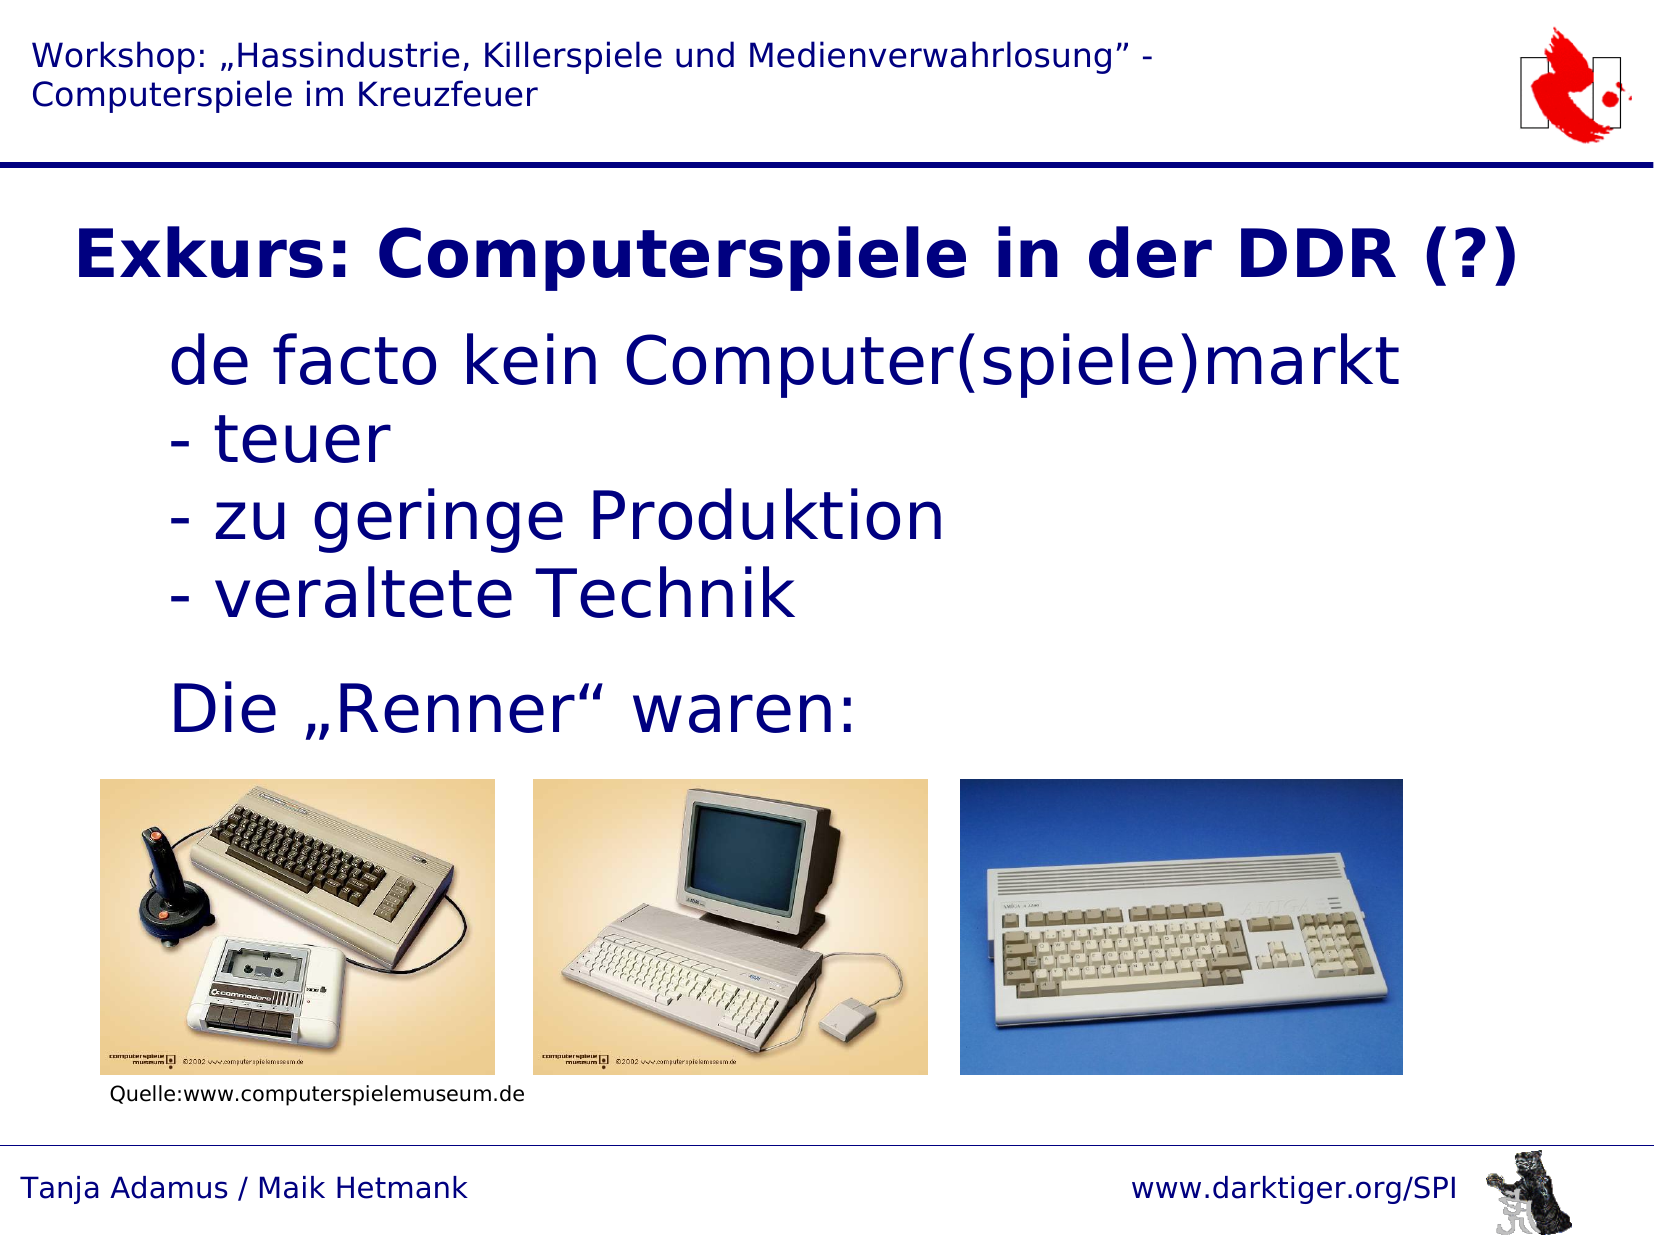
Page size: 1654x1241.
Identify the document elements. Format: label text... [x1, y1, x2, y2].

text_box Die „Renner“ waren: [153, 663, 1483, 756]
picture [100, 779, 495, 1075]
text_box Exkurs: Computerspiele in der DDR (?) [59, 208, 1565, 302]
picture [533, 779, 928, 1075]
text_box Workshop: „Hassindustrie, Killerspiele und Medienverwahrlosung” - Computerspiele im Kreuzfeuer [16, 29, 1418, 178]
text_box de facto kein Computer(spiele)markt - teuer - zu geringe Produktion - veraltete Technik [153, 314, 1483, 641]
picture [1503, 16, 1632, 148]
picture [960, 779, 1403, 1075]
picture [1486, 1150, 1572, 1235]
text_box Quelle:www.computerspielemuseum.de [94, 1074, 540, 1114]
